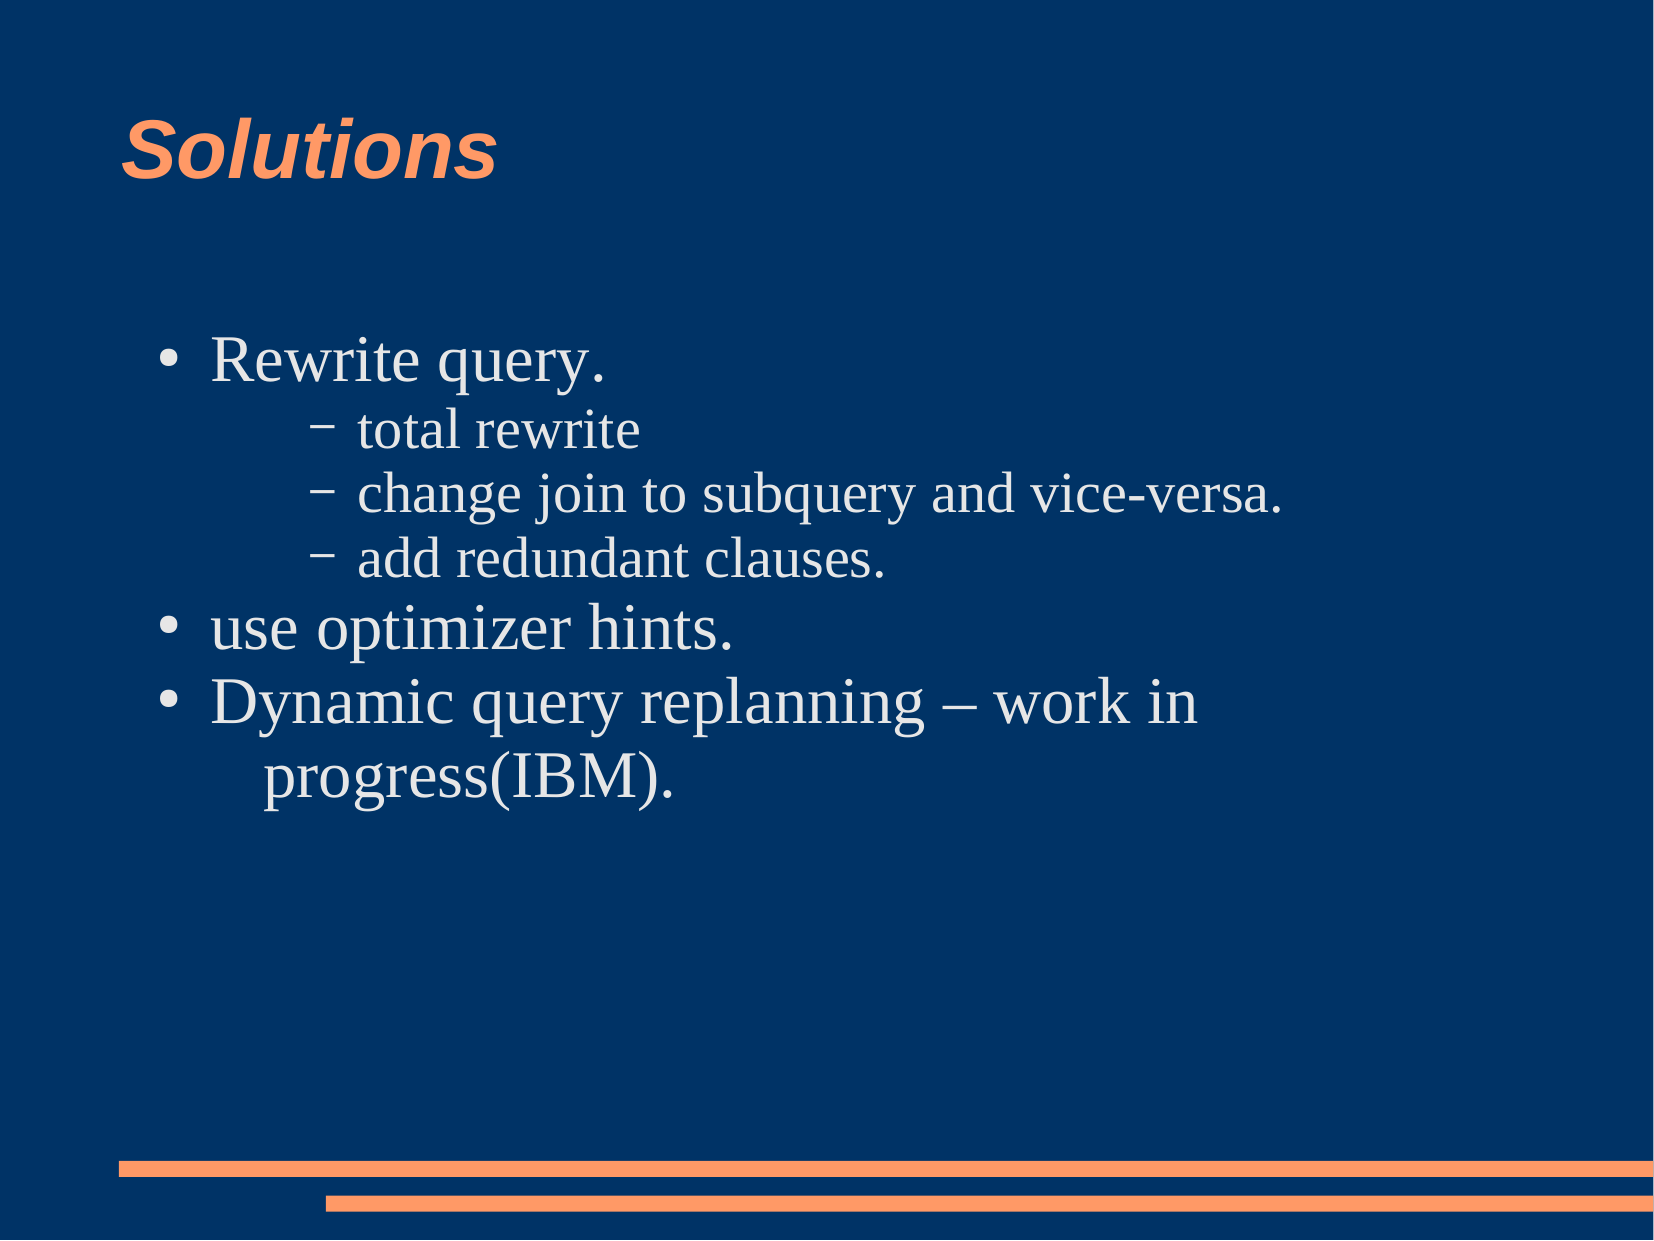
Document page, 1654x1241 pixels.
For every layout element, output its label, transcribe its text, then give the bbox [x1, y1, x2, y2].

title Solutions [121, 46, 1534, 254]
list Rewrite query. total rewrite change join to subquery and vice-versa. add redundant clauses. use optimizer hints. Dynamic query replanning – work in progress(IBM). [121, 322, 1561, 1133]
